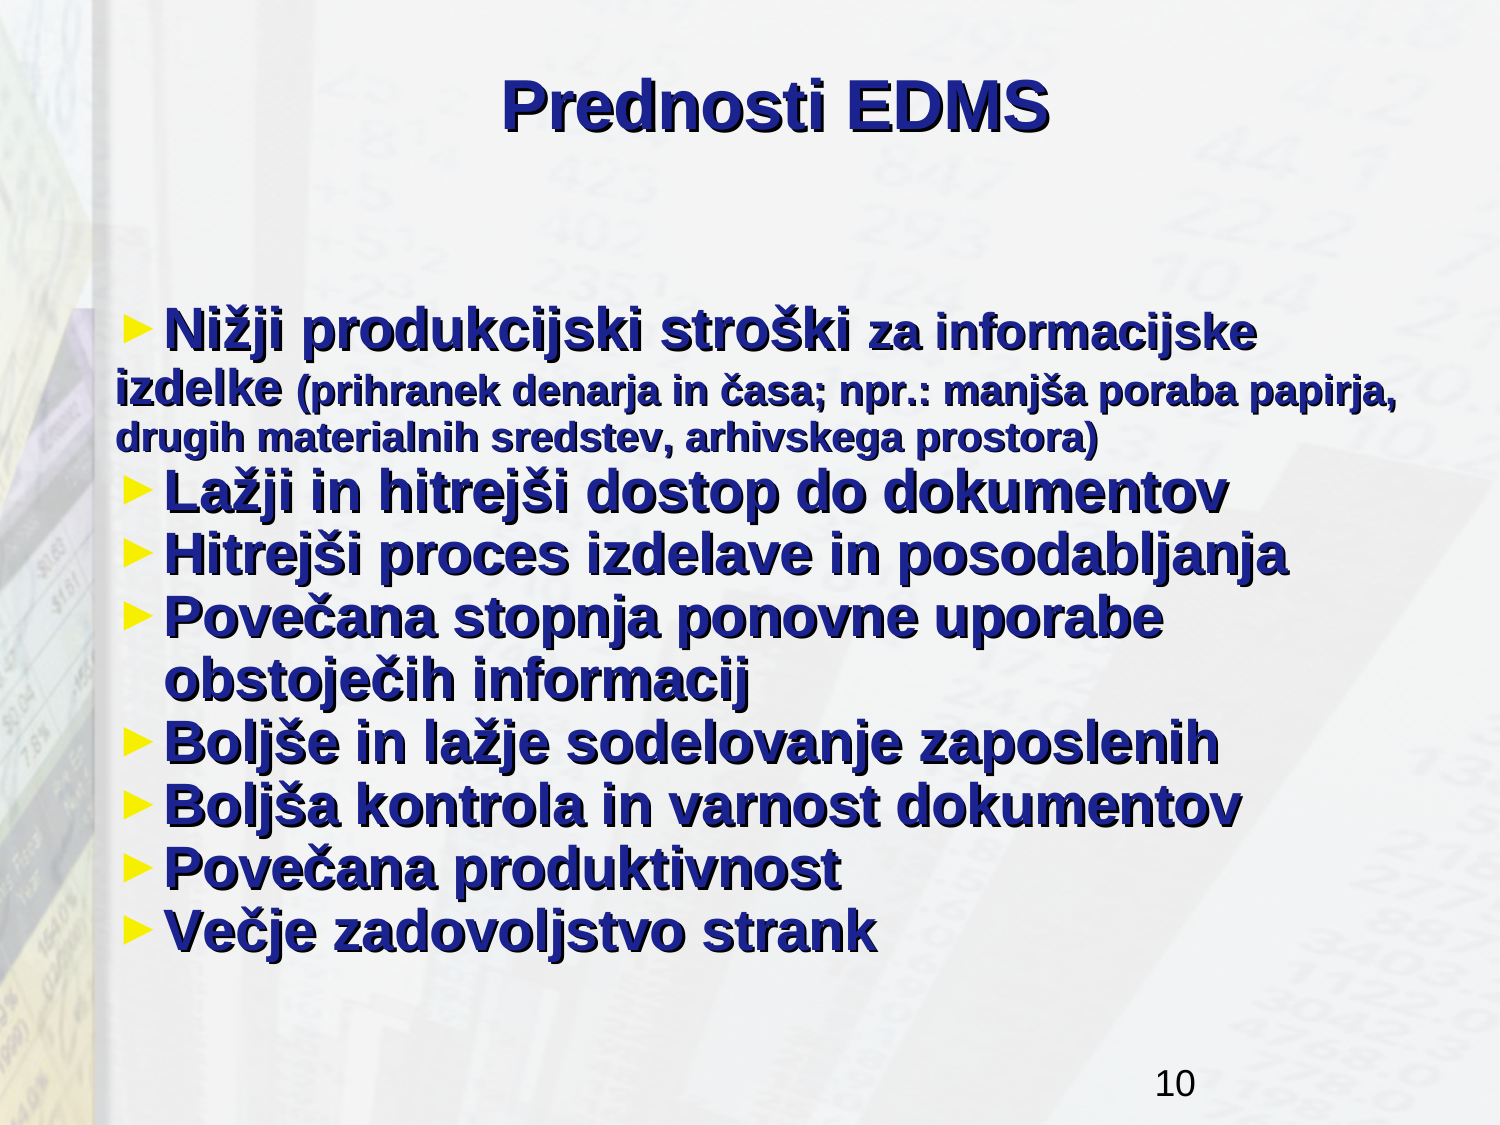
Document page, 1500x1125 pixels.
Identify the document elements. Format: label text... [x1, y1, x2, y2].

list Nižji produkcijski stroški za informacijske izdelke (prihranek denarja in časa; npr.: manjša poraba papirja, drugih materialnih sredstev, arhivskega prostora) Lažji in hitrejši dostop do dokumentov Hitrejši proces izdelave in posodabljanja Povečana stopnja ponovne uporabe obstoječih informacij Boljše in lažje sodelovanje zaposlenih Boljša kontrola in varnost dokumentov Povečana produktivnost Večje zadovoljstvo strank [100, 290, 1447, 1035]
title Prednosti EDMS [100, 7, 1451, 195]
picture [0, 0, 1500, 1125]
